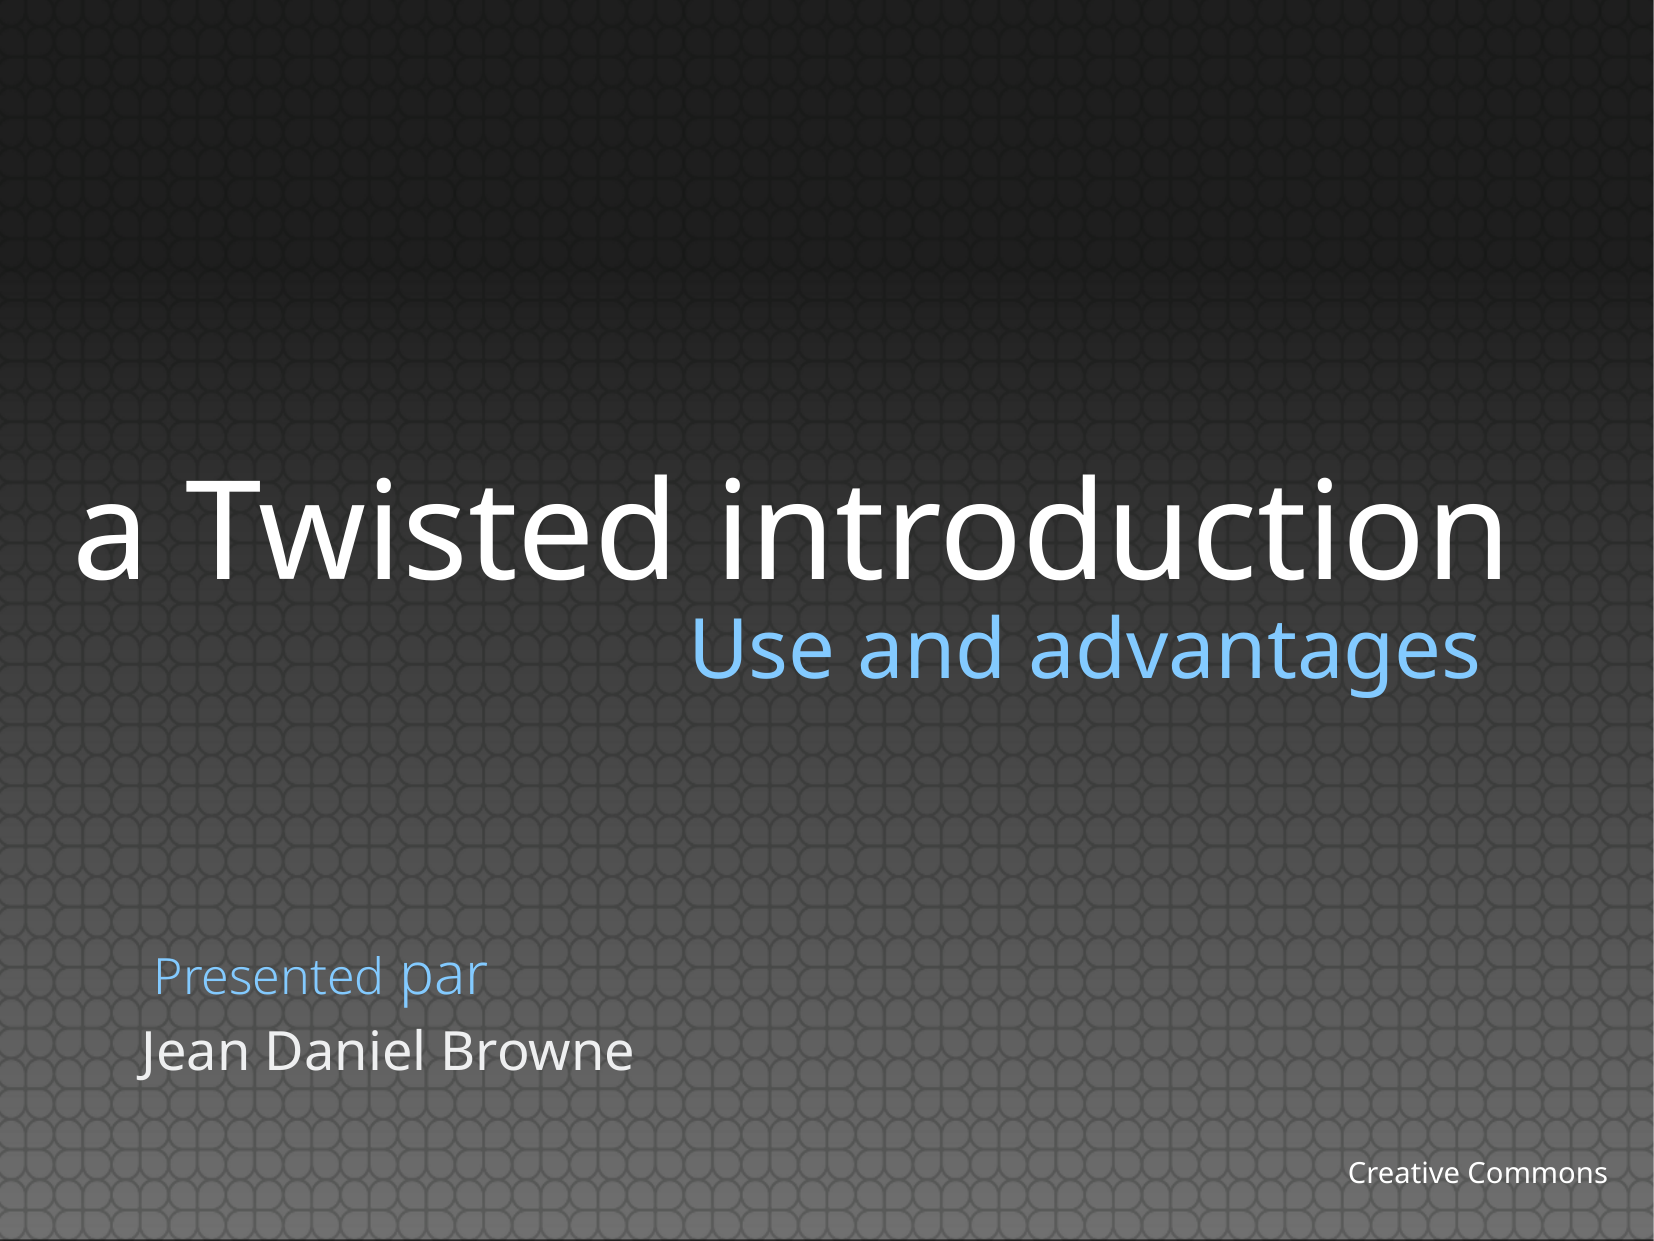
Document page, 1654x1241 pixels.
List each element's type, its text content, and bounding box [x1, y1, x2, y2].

text_box a Twisted introduction [73, 424, 1511, 594]
picture [0, 0, 1654, 1241]
subtitle Use and advantages [136, 599, 1483, 693]
text_box Presented par [138, 924, 597, 1005]
text_box Jean Daniel Browne [127, 1004, 1007, 1159]
text_box Creative Commons [1324, 1144, 1624, 1229]
